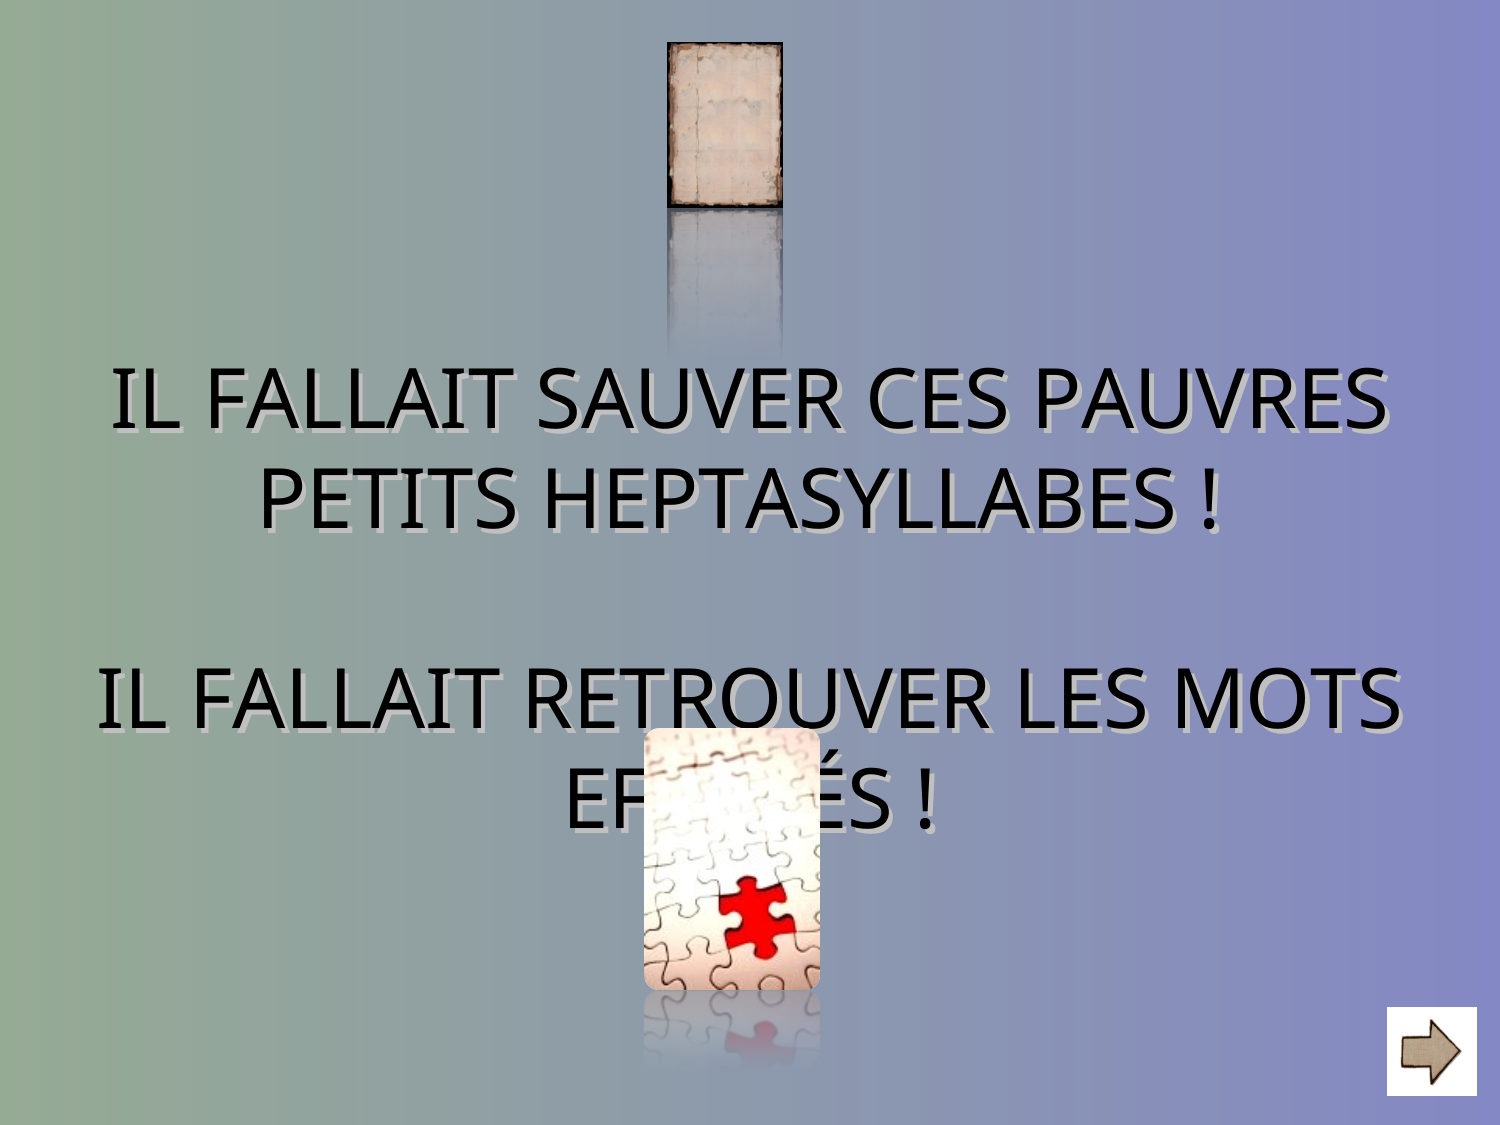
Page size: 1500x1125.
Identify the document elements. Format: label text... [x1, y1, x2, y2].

picture [664, 41, 786, 377]
picture [640, 727, 824, 1125]
text_box IL FALLAIT SAUVER CES PAUVRES PETITS HEPTASYLLABES ! IL FALLAIT RETROUVER LES MOTS EFFACÉS ! [0, 337, 1500, 954]
picture [1387, 1007, 1477, 1096]
